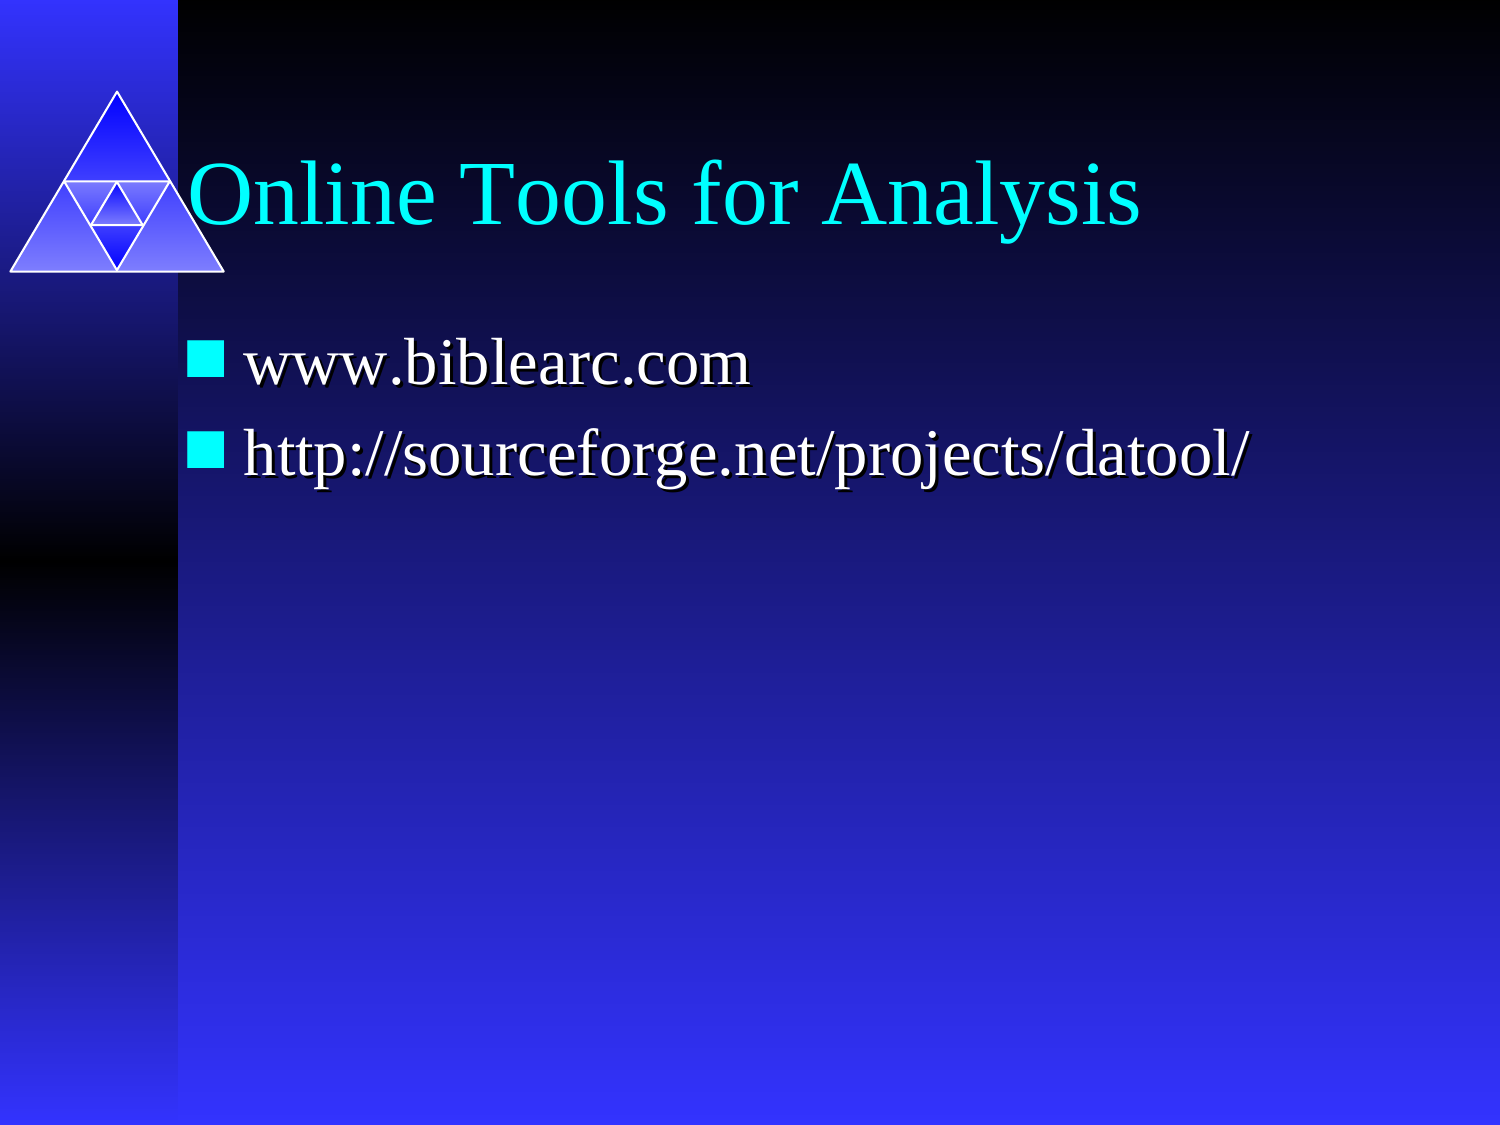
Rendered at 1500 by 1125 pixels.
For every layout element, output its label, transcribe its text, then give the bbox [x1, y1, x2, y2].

title Online Tools for Analysis [187, 99, 1463, 288]
list www.biblearc.com http://sourceforge.net/projects/datool/ [187, 324, 1463, 1000]
